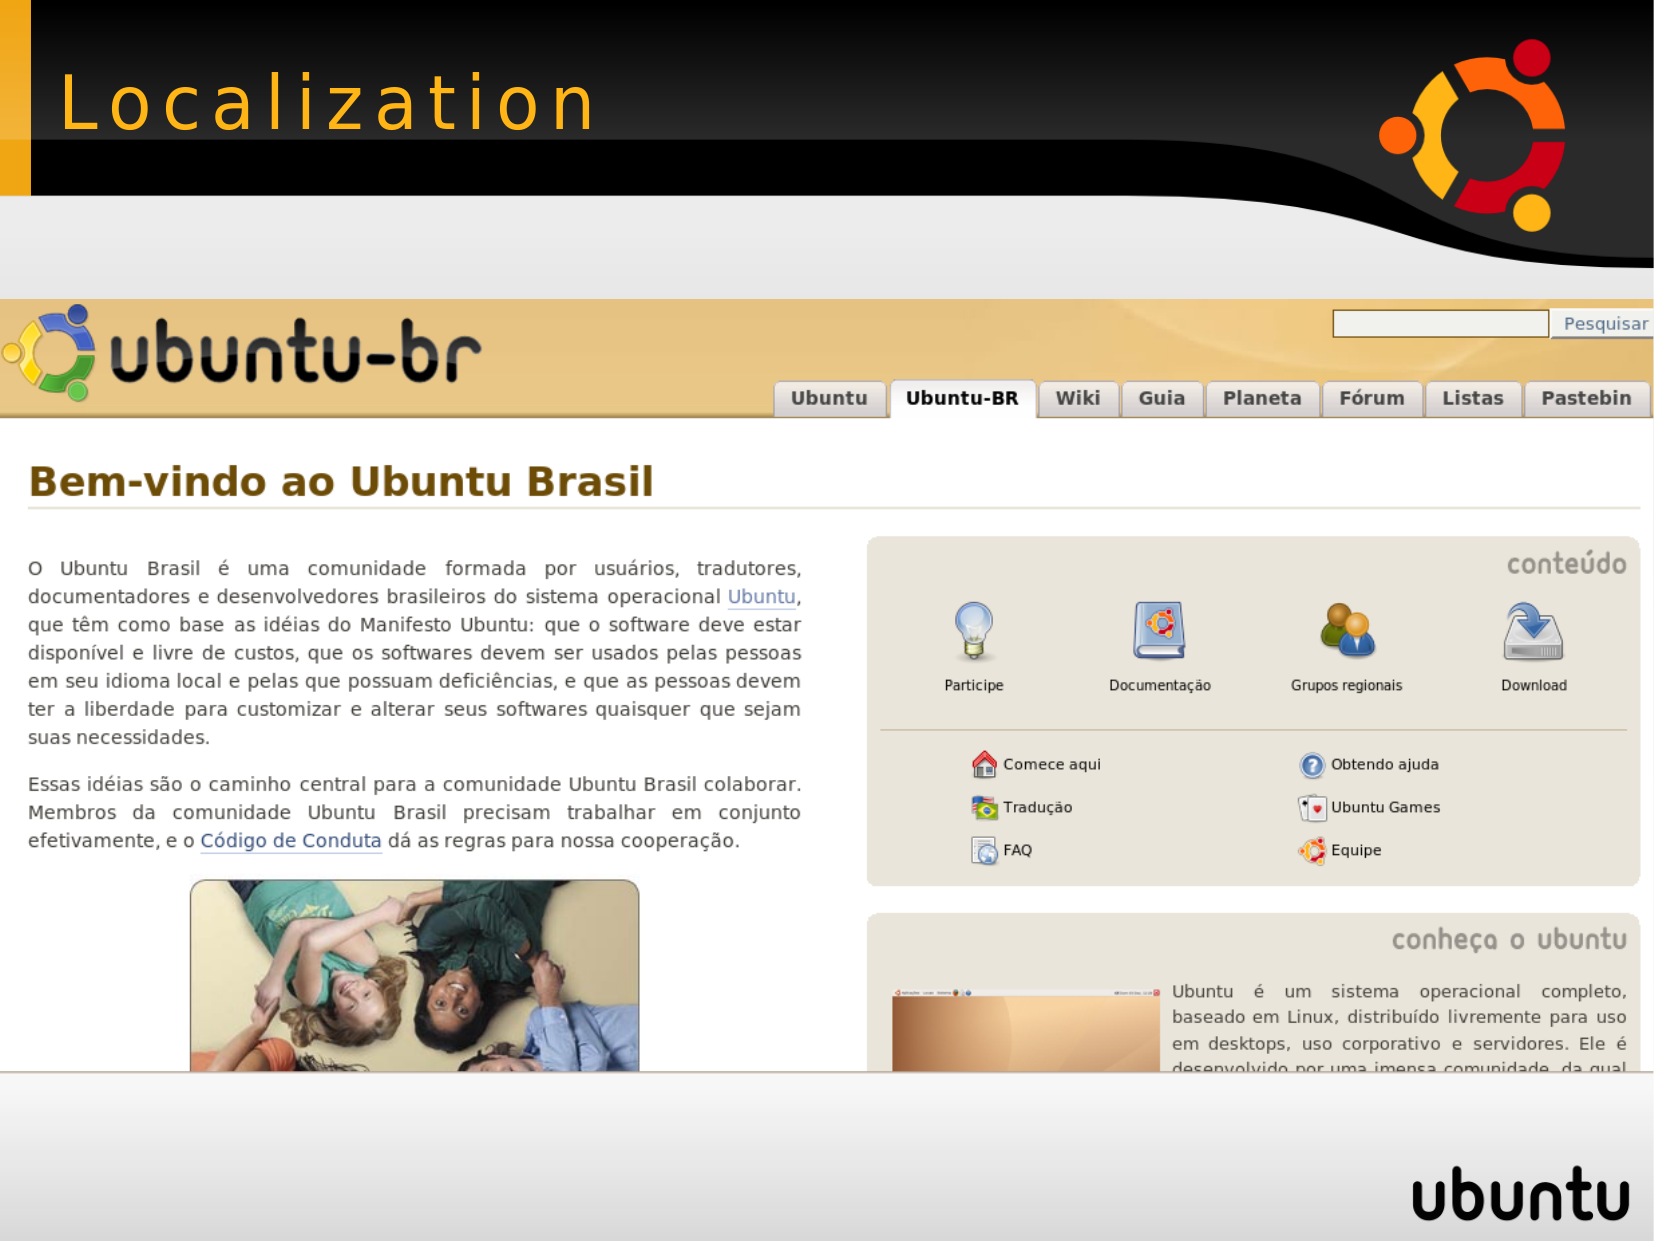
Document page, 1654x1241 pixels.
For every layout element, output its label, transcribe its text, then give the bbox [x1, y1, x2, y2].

title Localization [59, 36, 1270, 171]
picture [0, 0, 1654, 1241]
